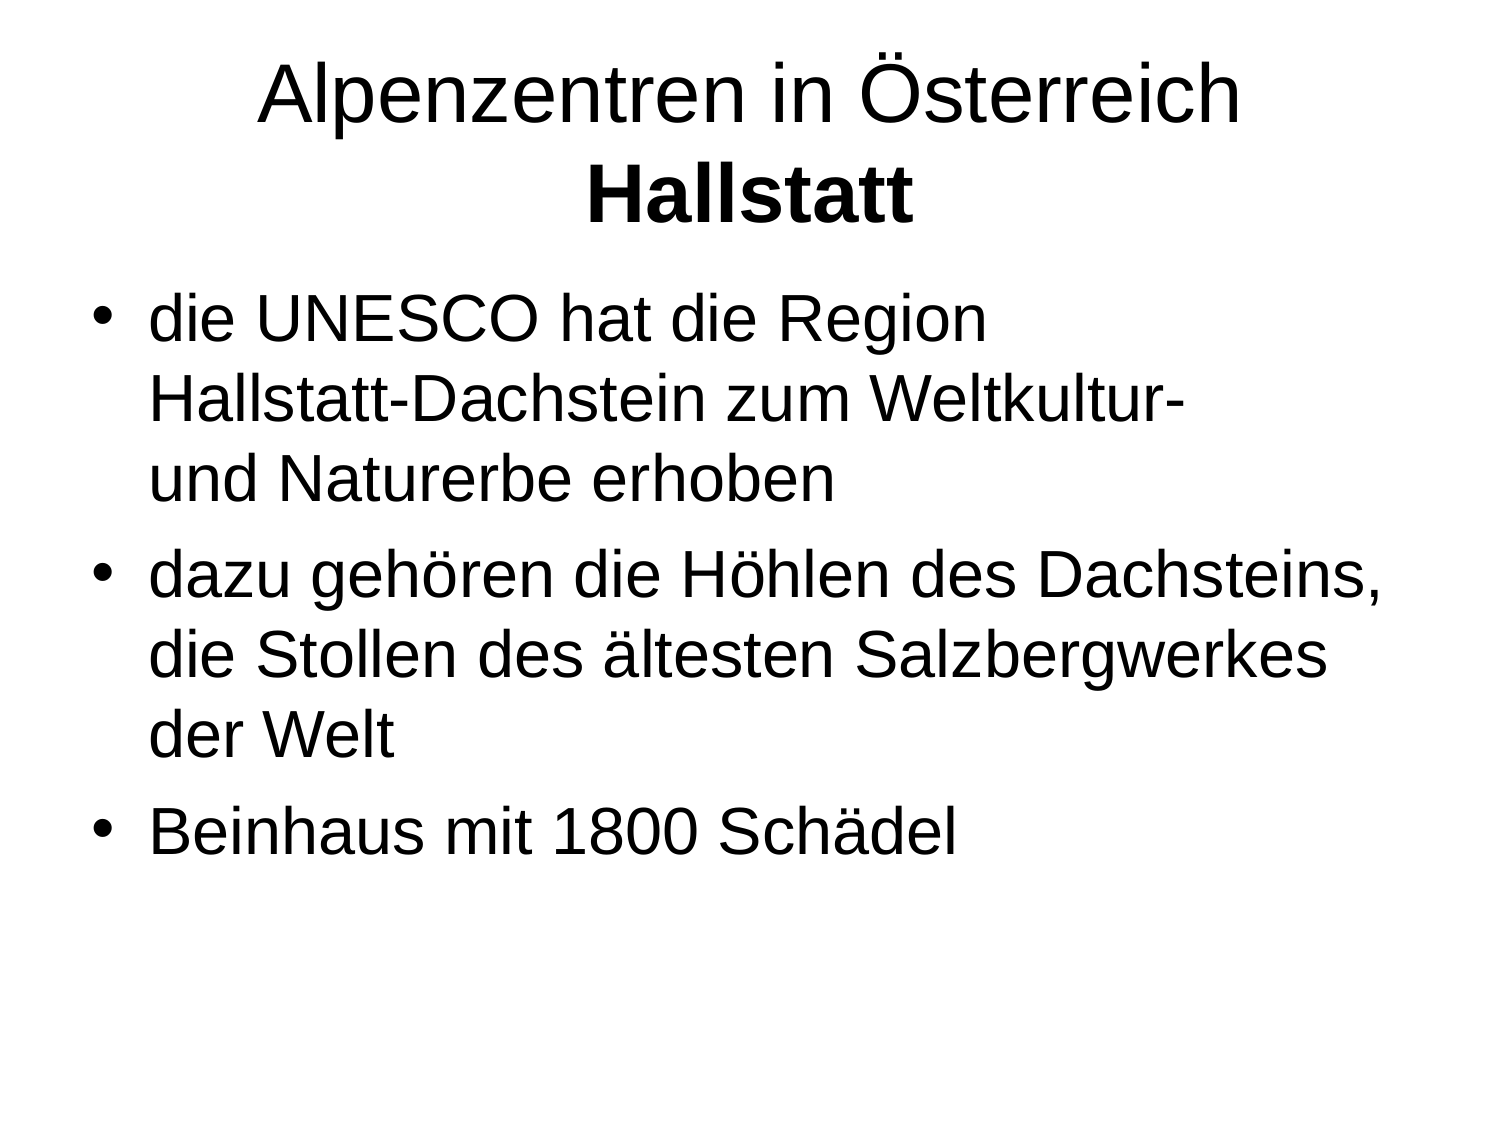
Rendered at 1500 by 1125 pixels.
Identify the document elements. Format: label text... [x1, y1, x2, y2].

title Alpenzentren in Österreich Hallstatt [75, 31, 1426, 247]
list die UNESCO hat die Region Hallstatt-Dachstein zum Weltkultur- und Naturerbe erhoben dazu gehören die Höhlen des Dachsteins, die Stollen des ältesten Salzbergwerkes der Welt Beinhaus mit 1800 Schädel [76, 267, 1427, 1010]
